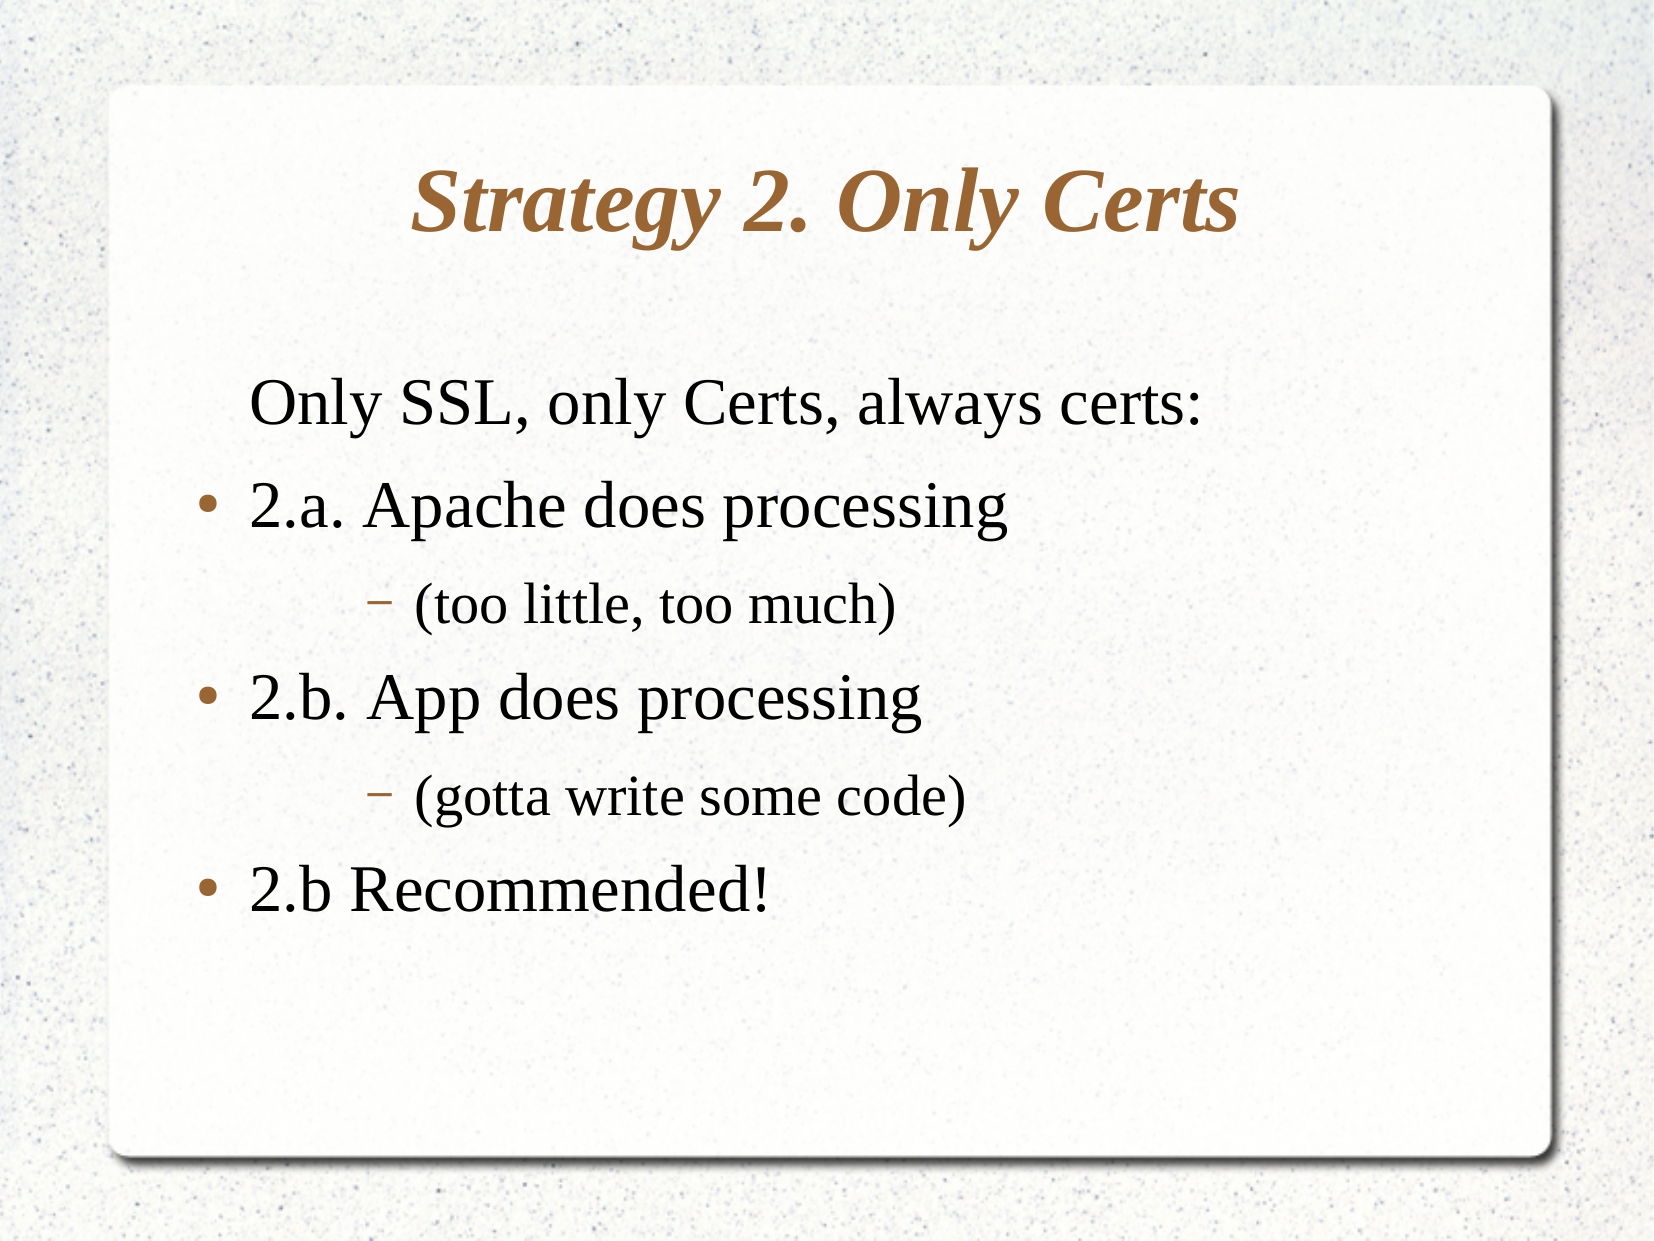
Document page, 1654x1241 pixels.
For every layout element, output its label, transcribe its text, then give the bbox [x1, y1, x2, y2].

picture [0, 0, 1654, 1241]
list Only SSL, only Certs, always certs: 2.a. Apache does processing (too little, too much) 2.b. App does processing (gotta write some code) 2.b Recommended! [178, 364, 1570, 1147]
title Strategy 2. Only Certs [118, 96, 1536, 304]
